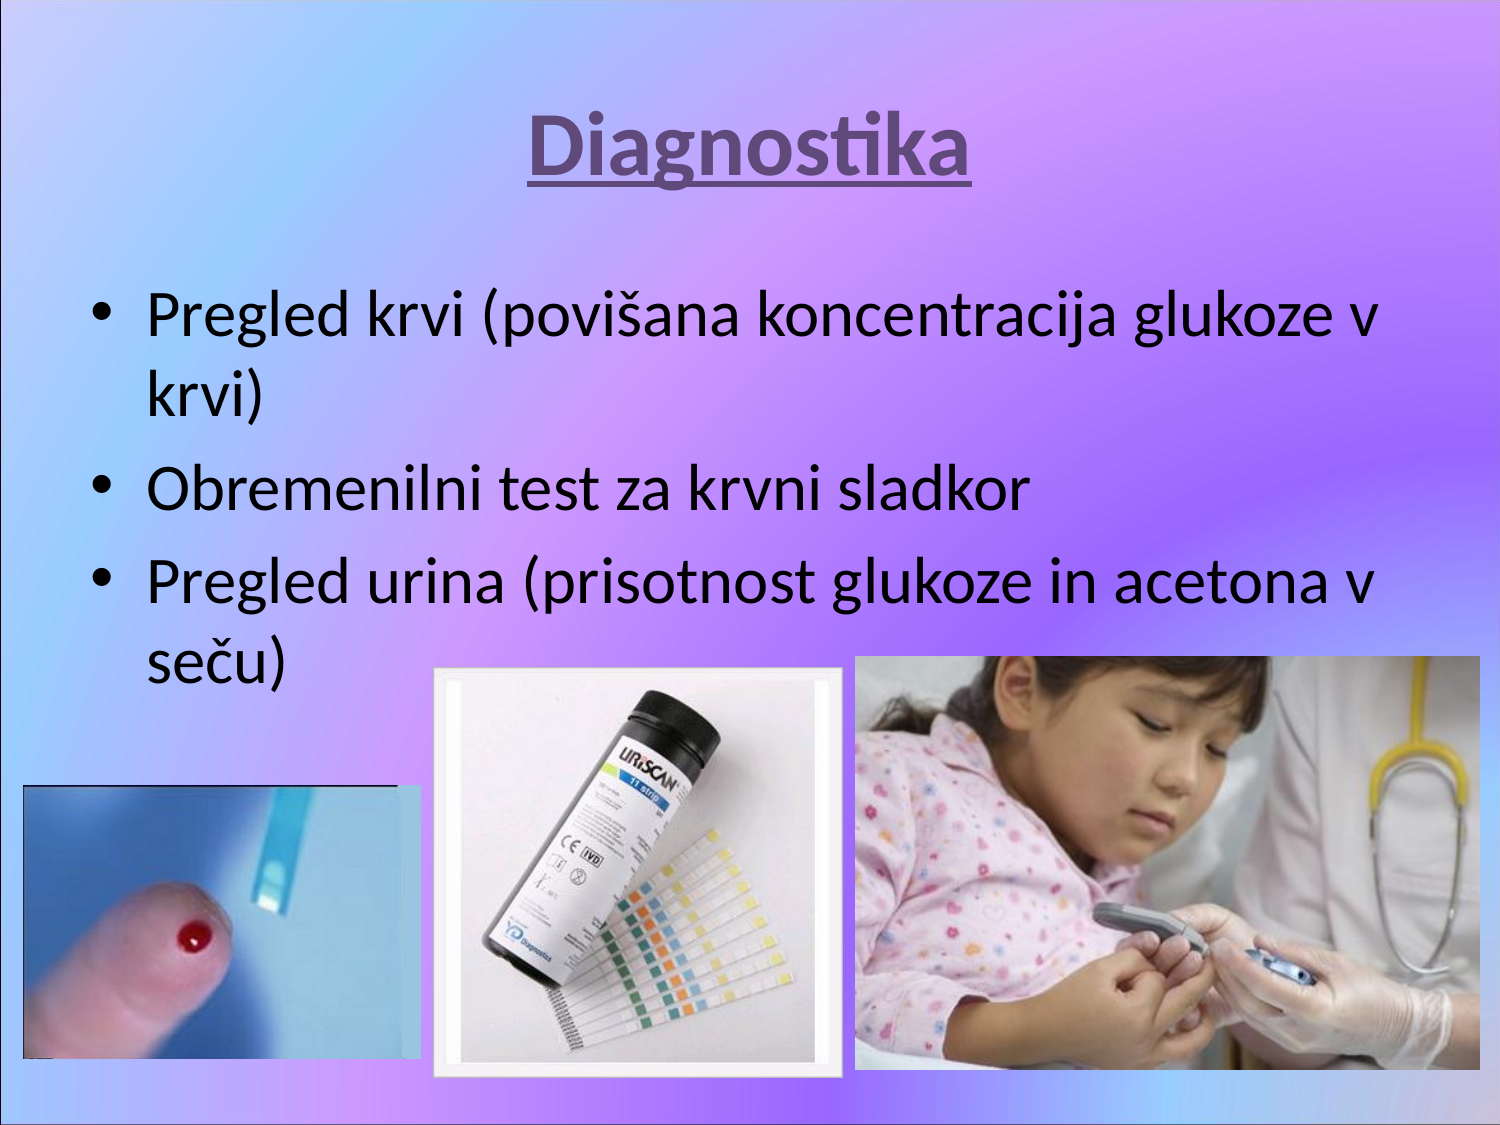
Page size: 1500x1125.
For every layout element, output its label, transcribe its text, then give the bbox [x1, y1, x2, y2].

title Diagnostika [75, 45, 1425, 233]
picture [0, 0, 1500, 1125]
list Pregled krvi (povišana koncentracija glukoze v krvi) Obremenilni test za krvni sladkor Pregled urina (prisotnost glukoze in acetona v seču) [75, 262, 1425, 1005]
